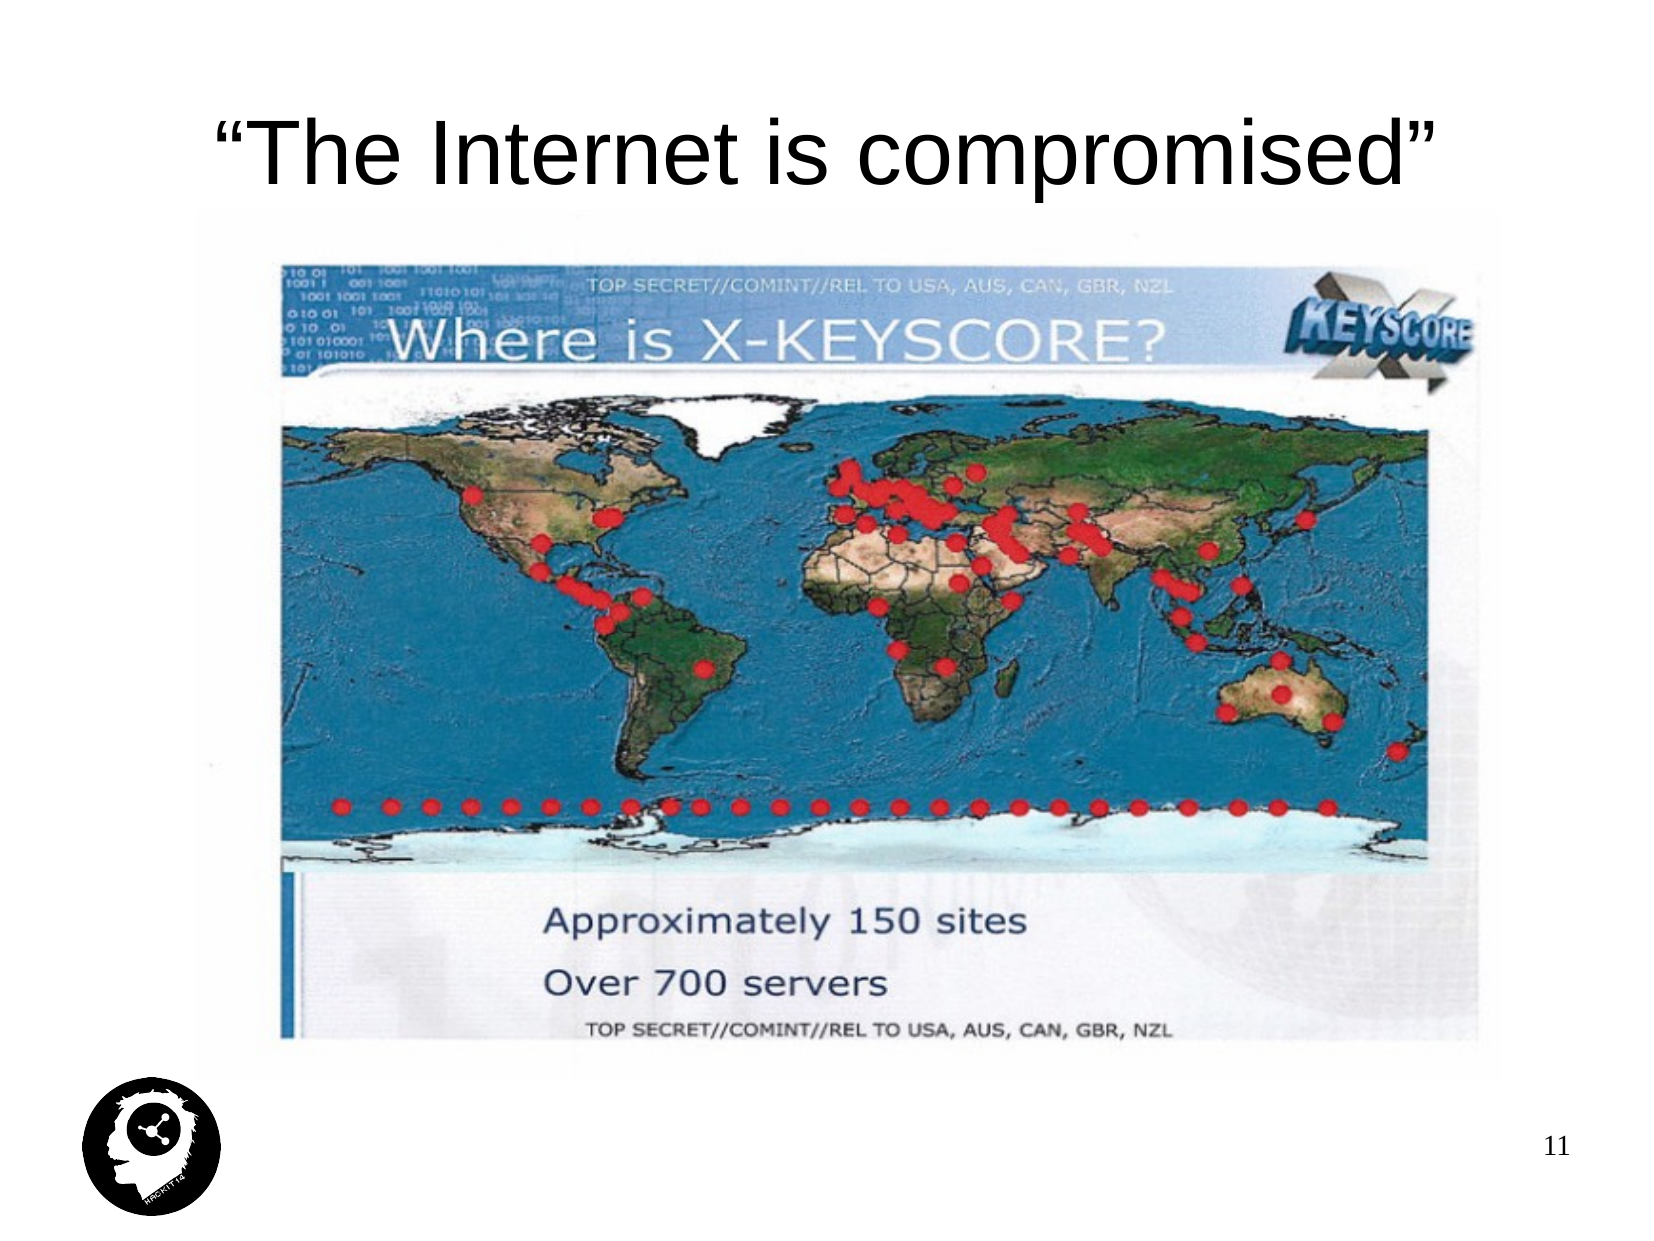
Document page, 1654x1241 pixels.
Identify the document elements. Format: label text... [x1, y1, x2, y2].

title “The Internet is compromised” [82, 49, 1571, 257]
picture [82, 210, 1501, 1216]
